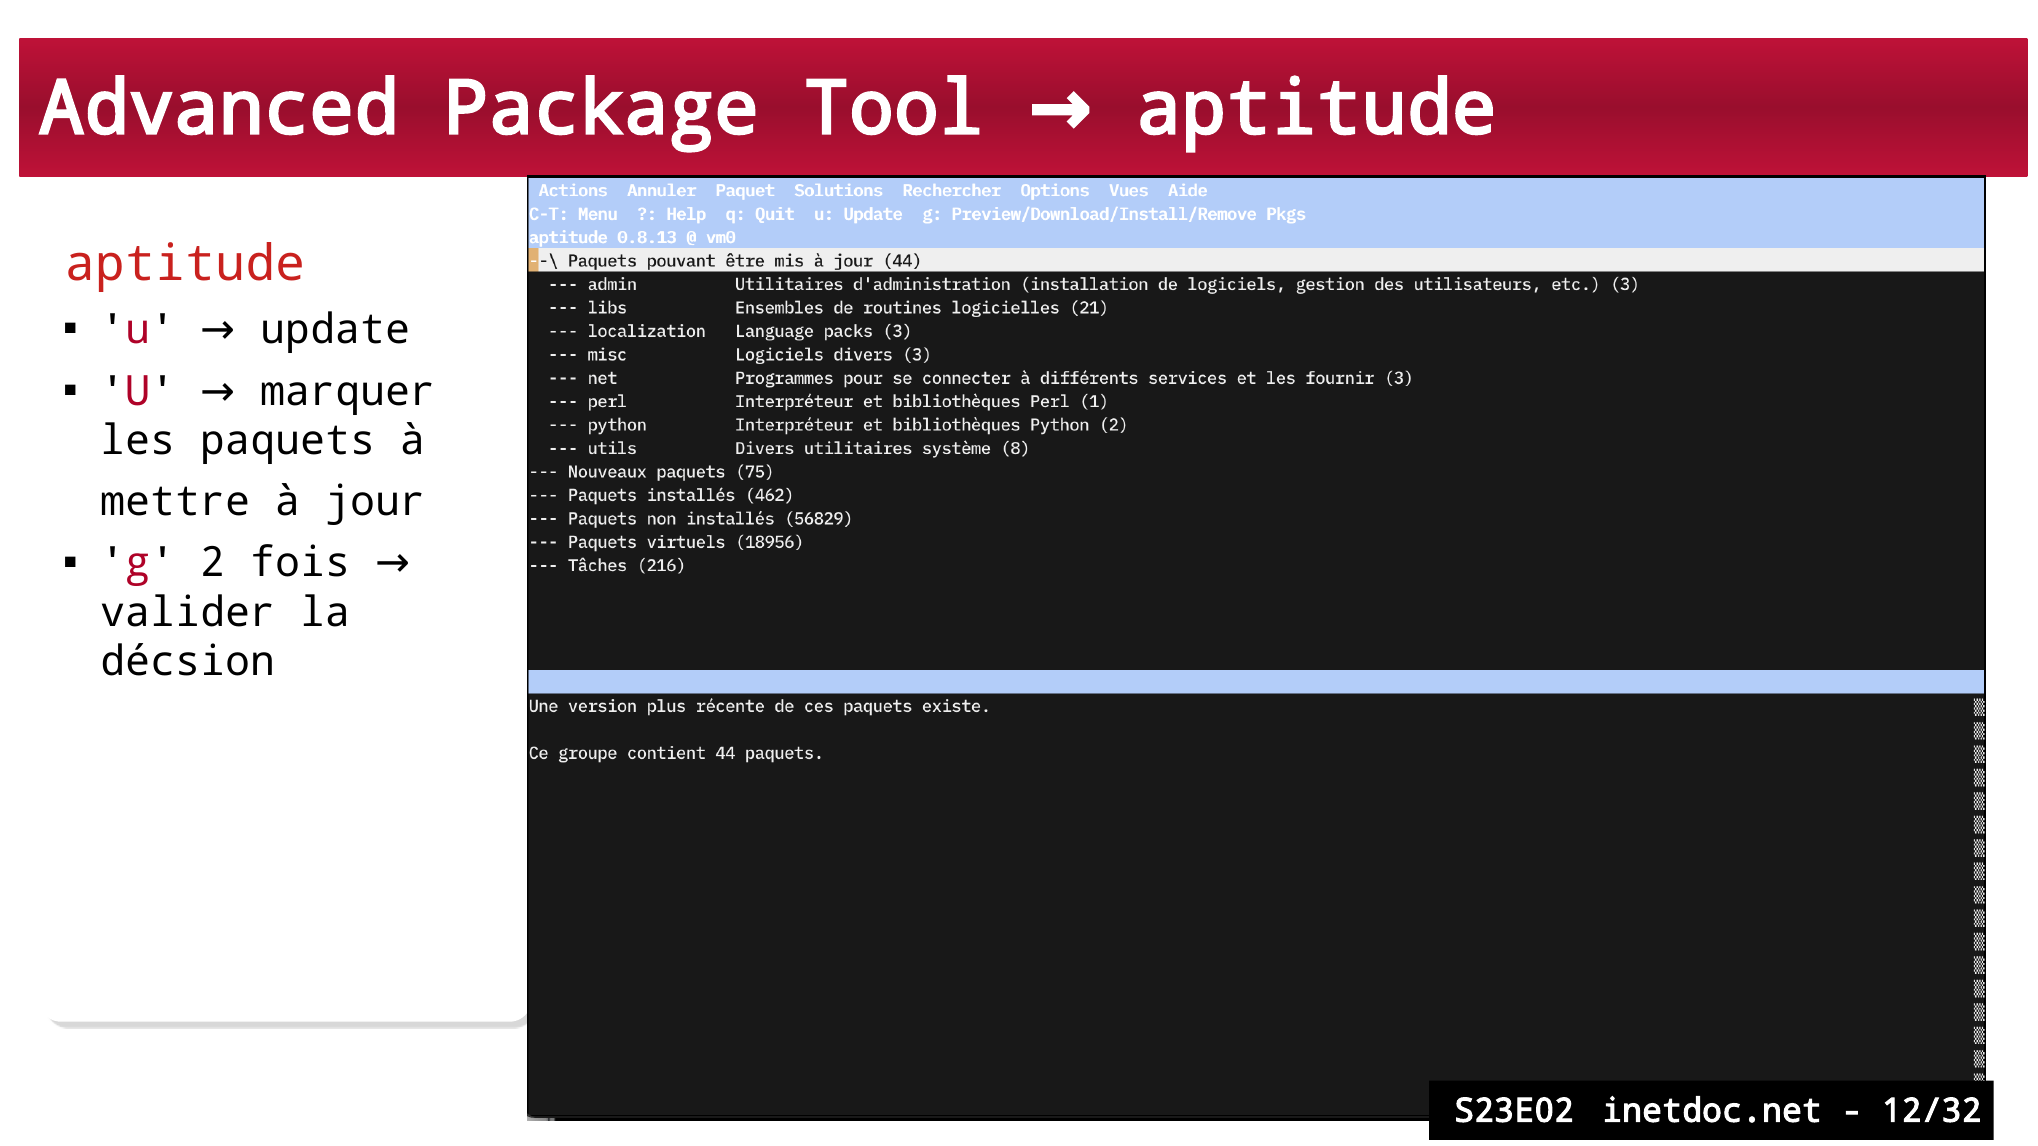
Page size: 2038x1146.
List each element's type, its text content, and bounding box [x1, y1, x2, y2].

text_box S23E02 inetdoc.net - <numéro>/32 [1429, 1080, 1994, 1140]
text_box Advanced Package Tool → aptitude [19, 38, 2028, 177]
text_box aptitude 'u' → update 'U' → marquer les paquets à mettre à jour 'g' 2 fois → valider la décsion [38, 212, 527, 1022]
picture [527, 175, 1986, 1121]
